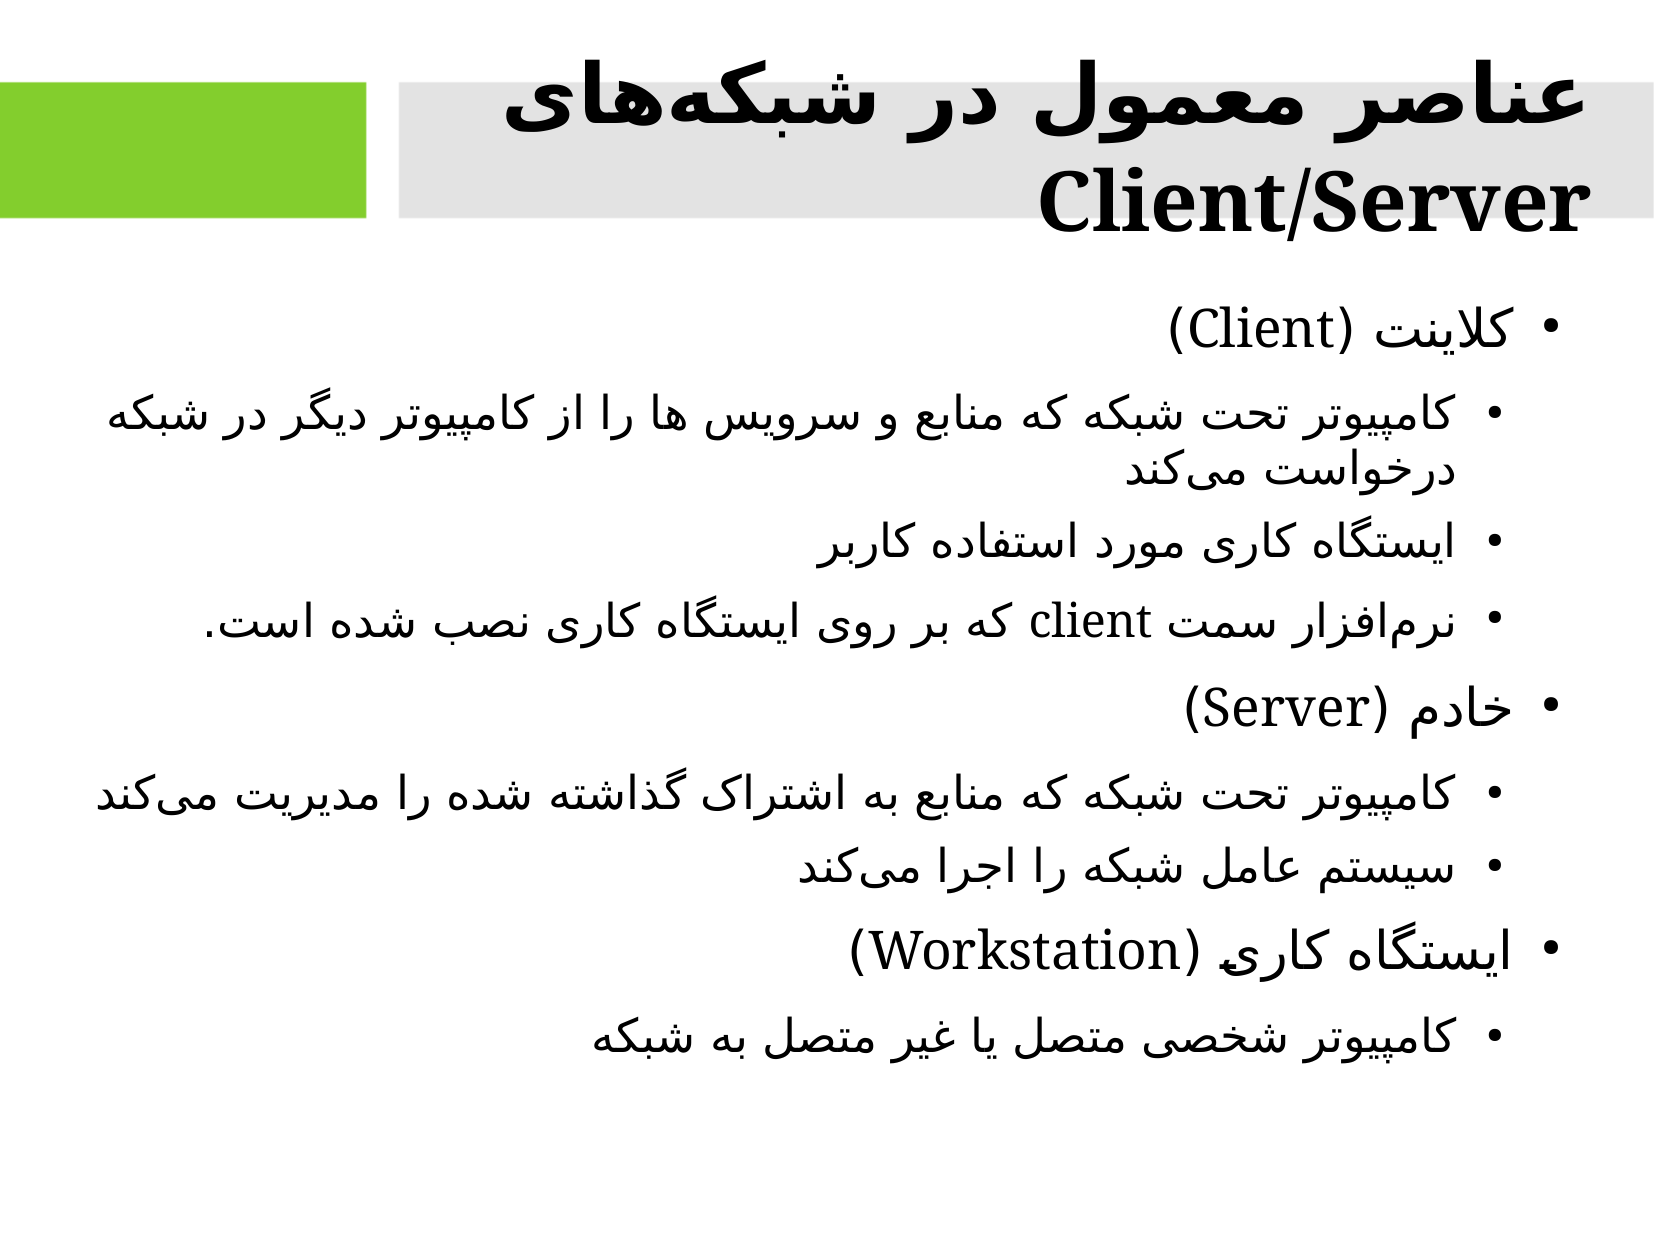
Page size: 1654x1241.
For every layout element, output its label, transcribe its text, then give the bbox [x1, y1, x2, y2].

title عناصر معمول در شبکه‌های Client/Server [104, 47, 1593, 255]
list کلاینت (Client) کامپیوتر تحت شبکه که منابع و سرویس ها را از کامپیوتر دیگر در شبکه درخواست می‌کند ایستگاه کاری مورد استفاده کاربر نرم‌افزار سمت client که بر روی ایستگاه کاری نصب شده است. خادم (Server) کامپیوتر تحت شبکه که منابع به اشتراک گذاشته شده را مدیریت می‌کند سیستم عامل شبکه را اجرا می‌کند ایستگاه کاری (Workstation) کامپیوتر شخصی متصل یا غیر متصل به شبکه [82, 290, 1571, 1109]
picture [0, 0, 1654, 1241]
